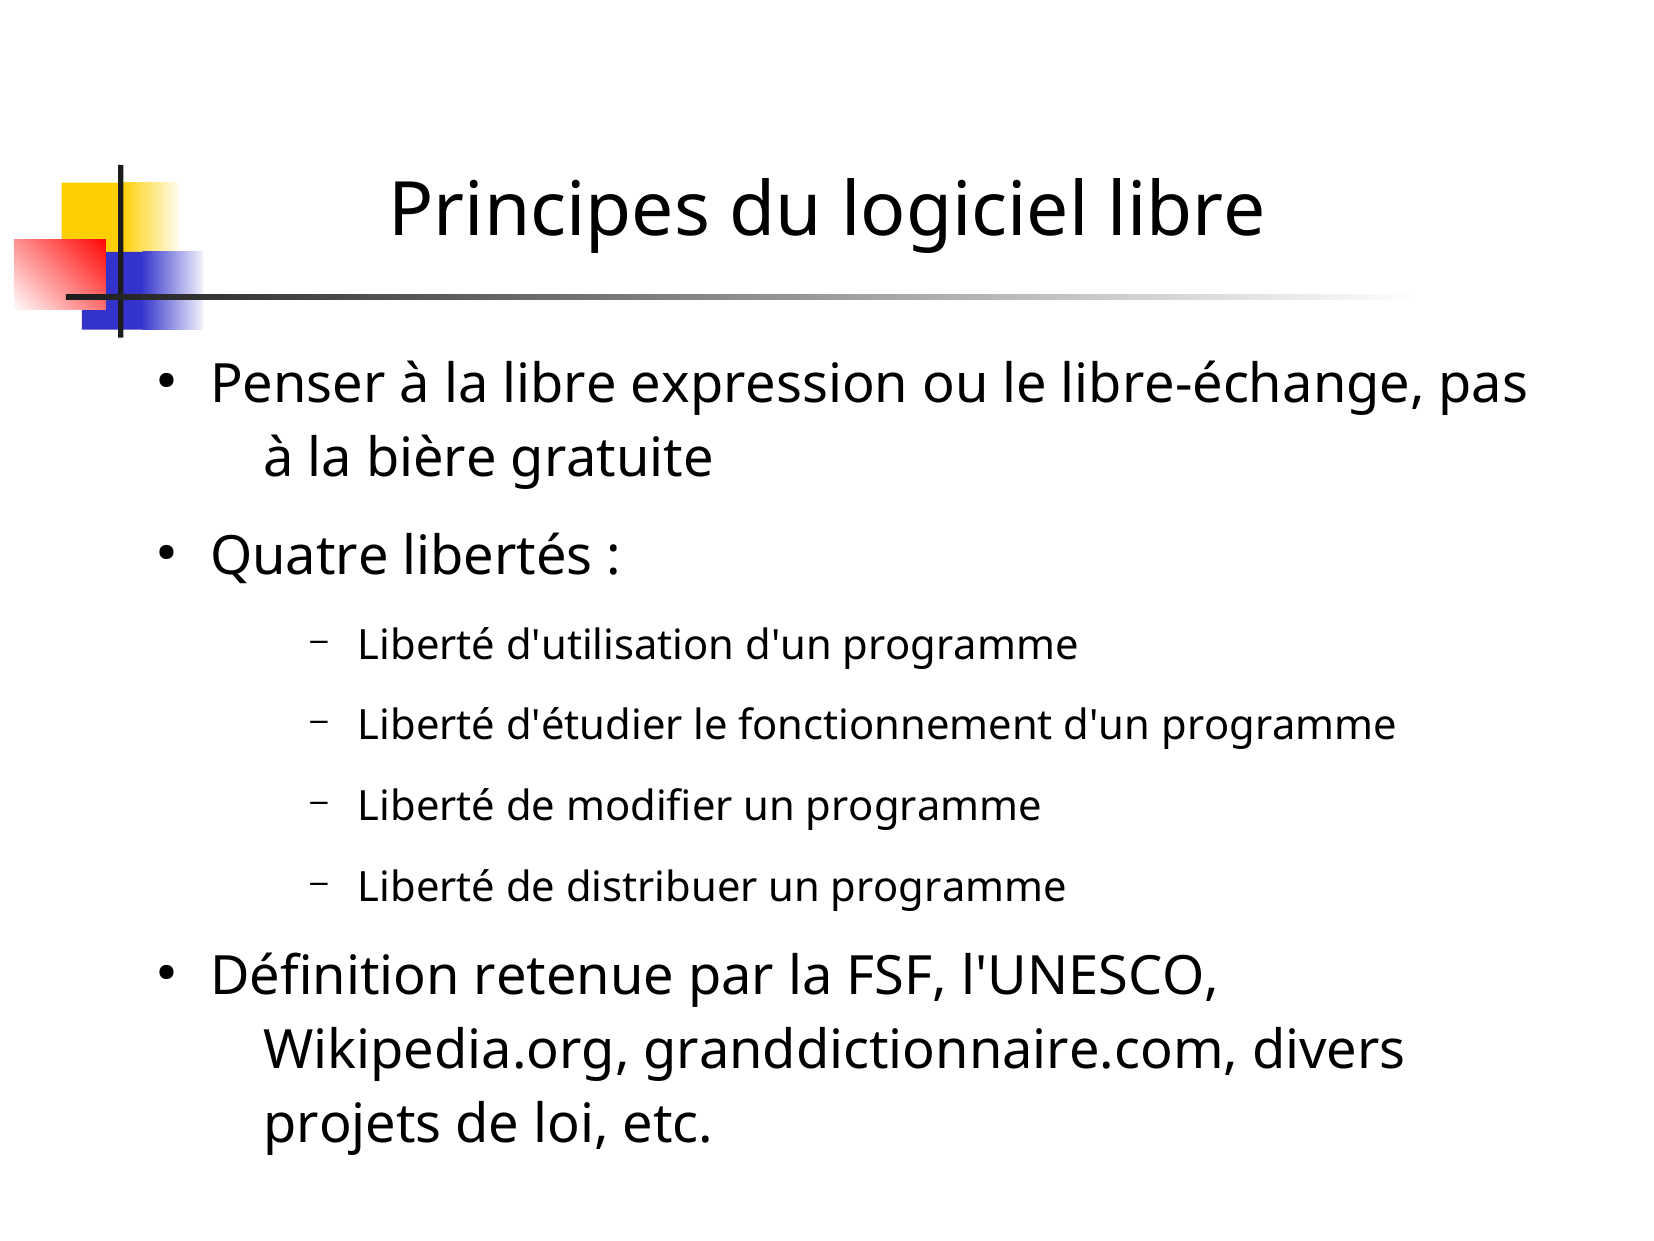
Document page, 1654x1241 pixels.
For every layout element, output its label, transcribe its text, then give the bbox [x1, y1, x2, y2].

list Penser à la libre expression ou le libre-échange, pas à la bière gratuite Quatre libertés : Liberté d'utilisation d'un programme Liberté d'étudier le fonctionnement d'un programme Liberté de modifier un programme Liberté de distribuer un programme Définition retenue par la FSF, l'UNESCO, Wikipedia.org, granddictionnaire.com, divers projets de loi, etc. [121, 344, 1534, 1228]
title Principes du logiciel libre [121, 102, 1534, 311]
